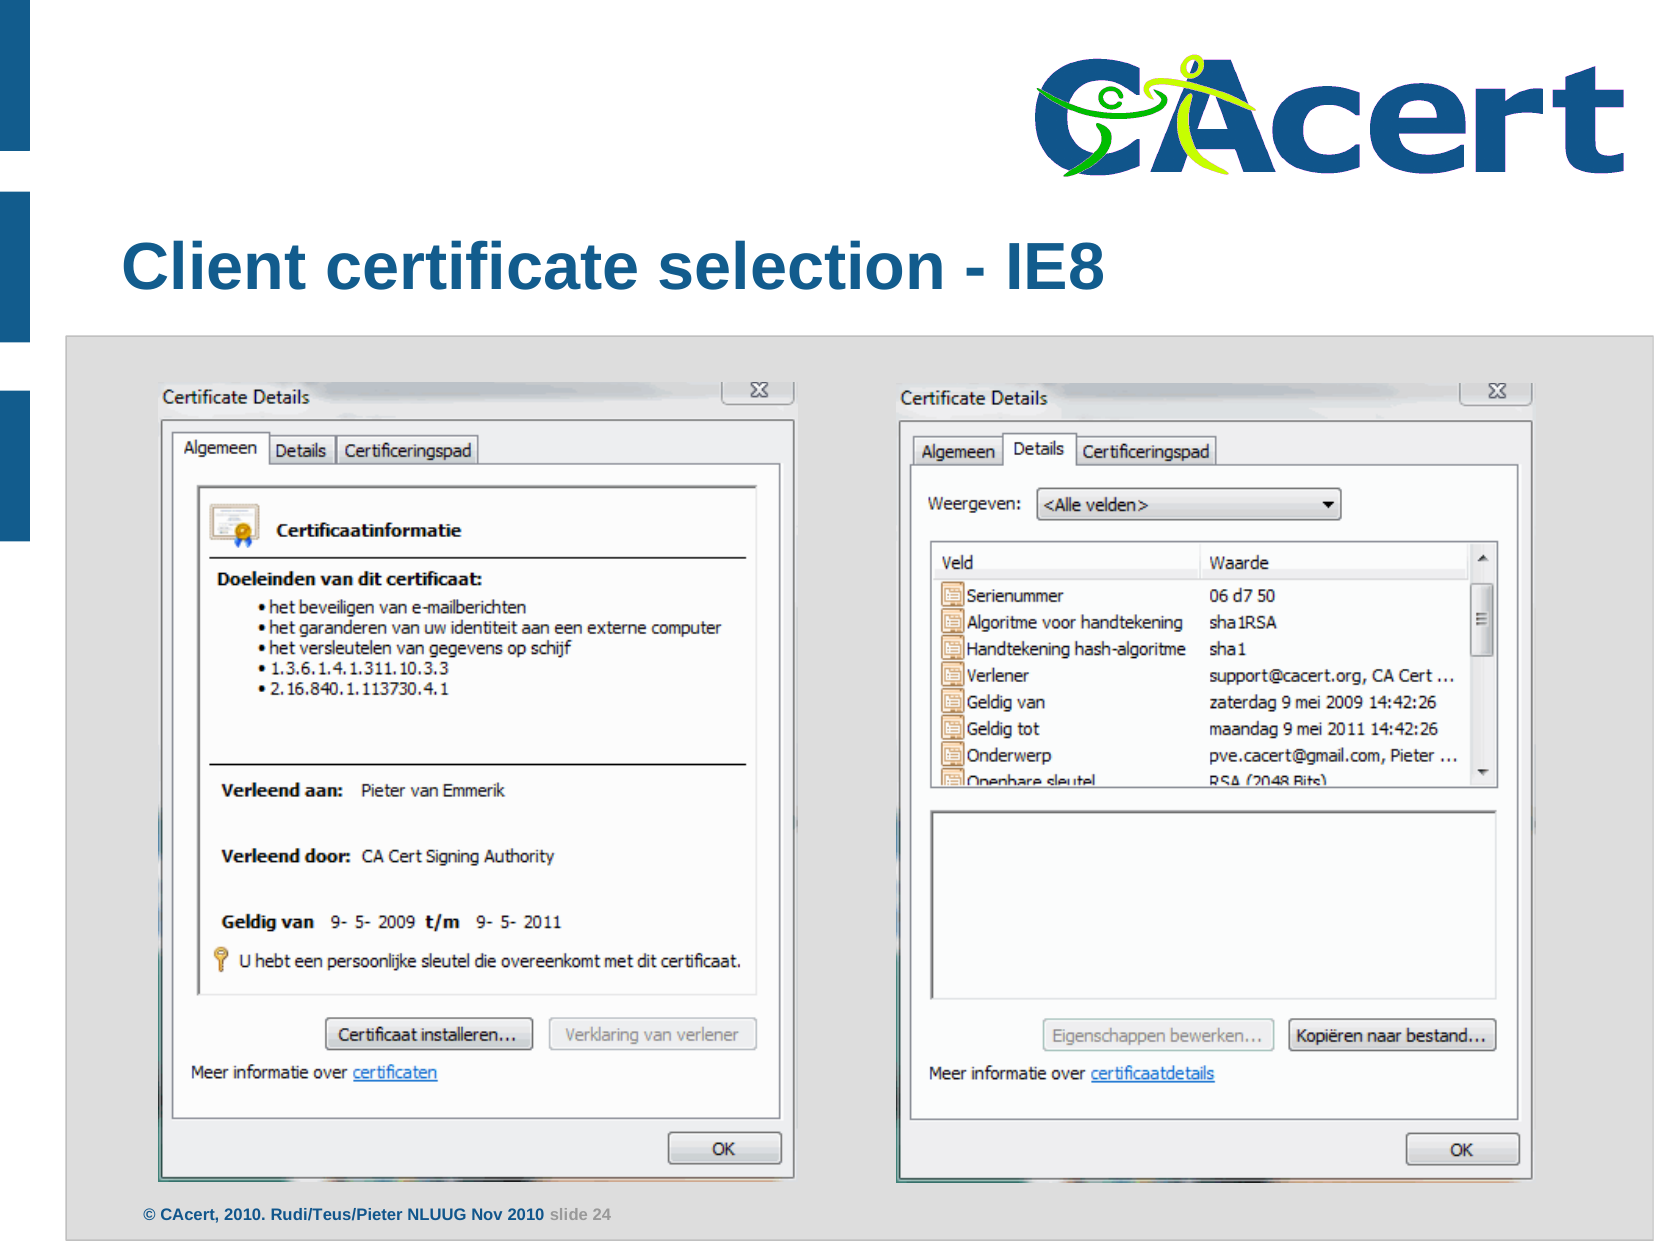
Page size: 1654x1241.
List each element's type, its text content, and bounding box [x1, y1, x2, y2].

picture [1033, 53, 1625, 178]
title Client certificate selection - IE8 [121, 177, 1533, 315]
picture [158, 382, 798, 1182]
picture [896, 383, 1536, 1183]
